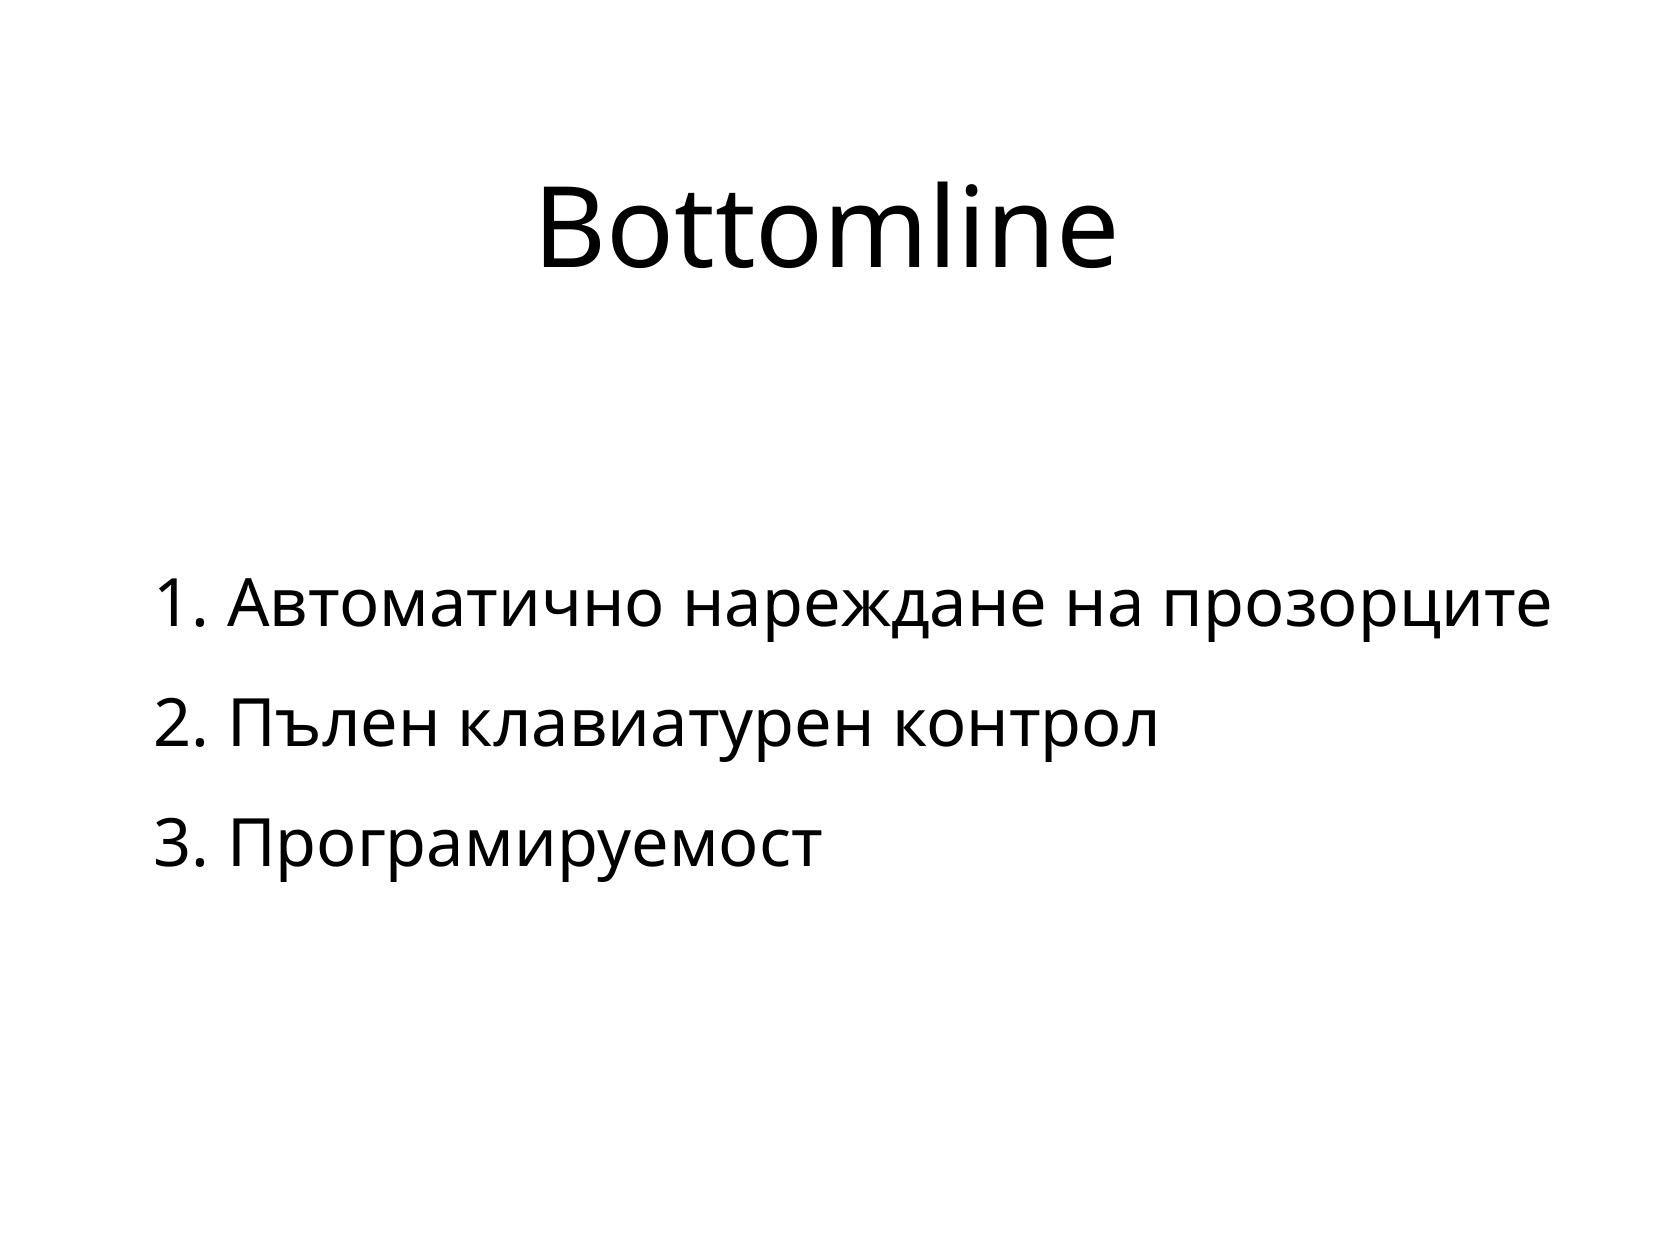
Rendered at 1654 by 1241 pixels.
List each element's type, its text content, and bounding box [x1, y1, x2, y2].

title Bottomline [0, 120, 1654, 328]
list 1. Автоматично нареждане на прозорците 2. Пълен клавиатурен контрол 3. Програмируемост [82, 555, 1571, 1109]
